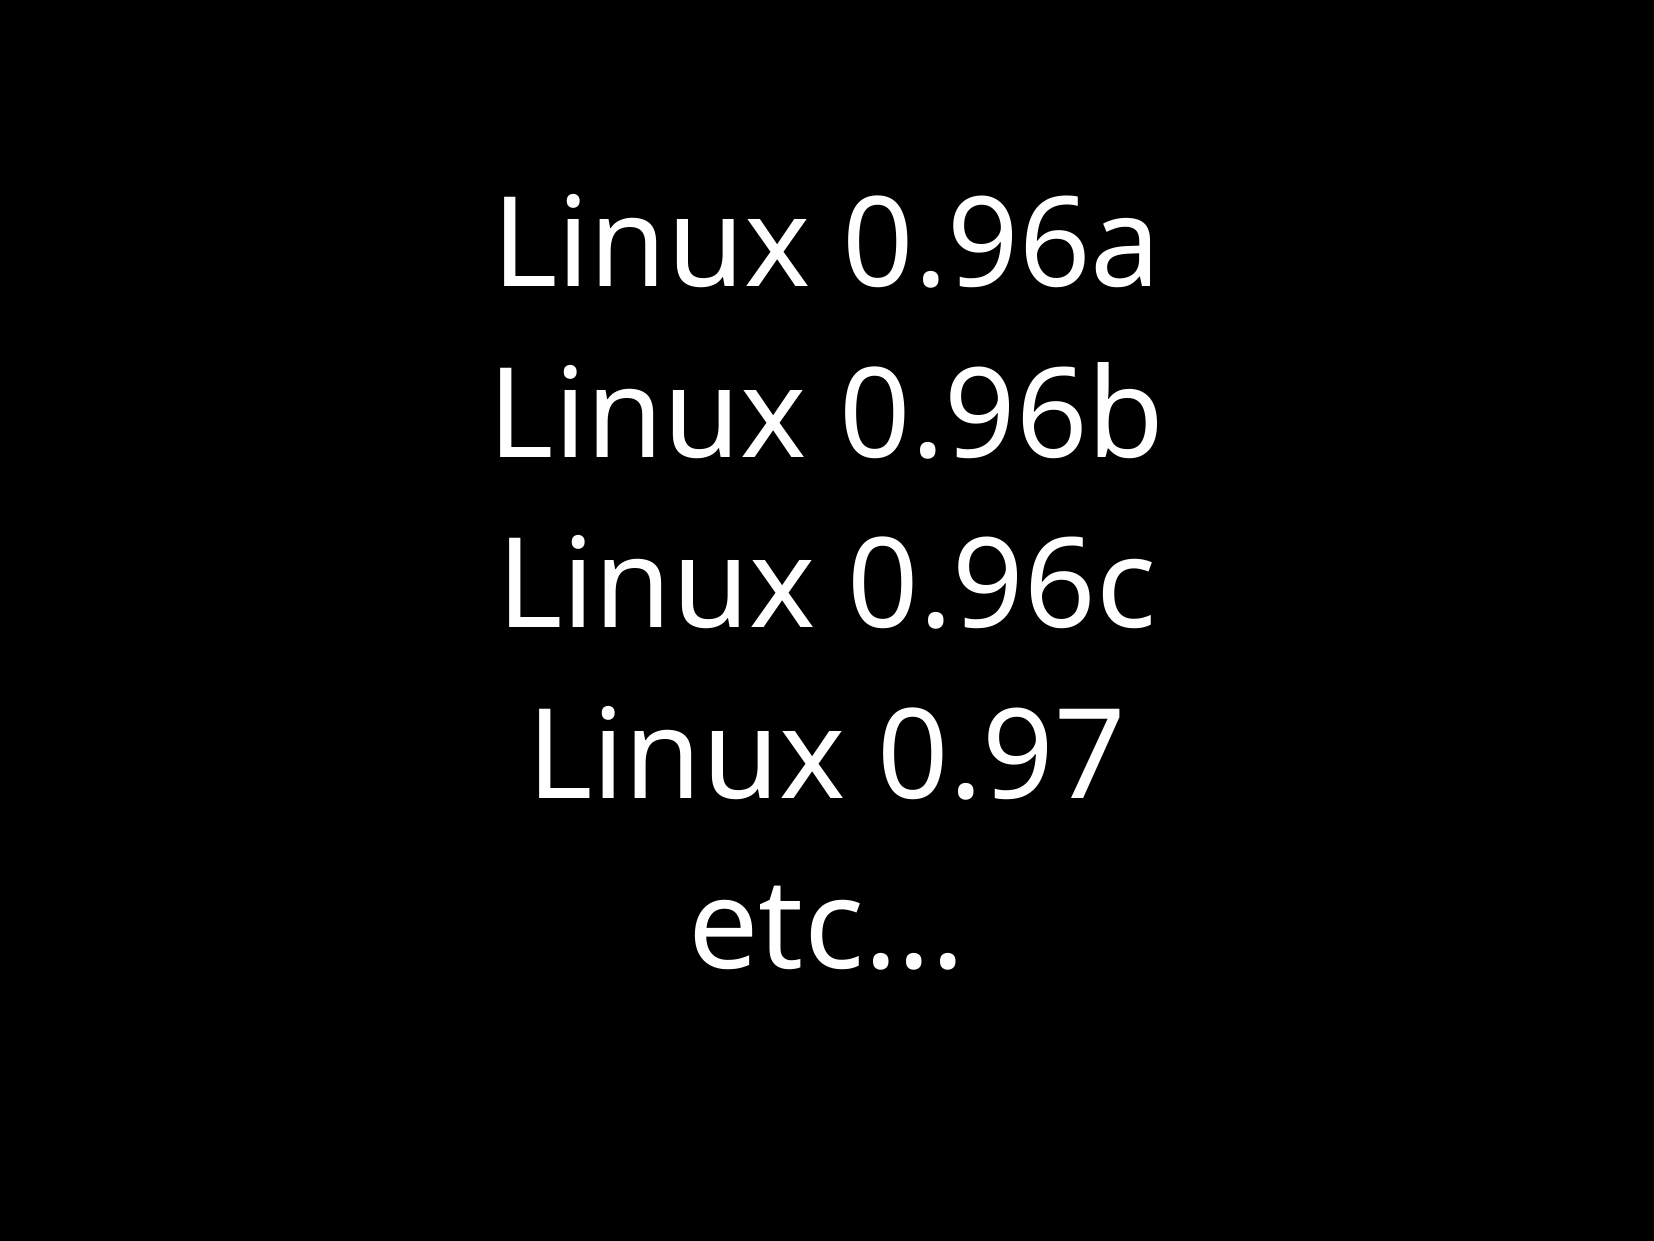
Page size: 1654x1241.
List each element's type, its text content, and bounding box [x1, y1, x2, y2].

subtitle Linux 0.96a Linux 0.96b Linux 0.96c Linux 0.97 etc... [82, 49, 1571, 1109]
